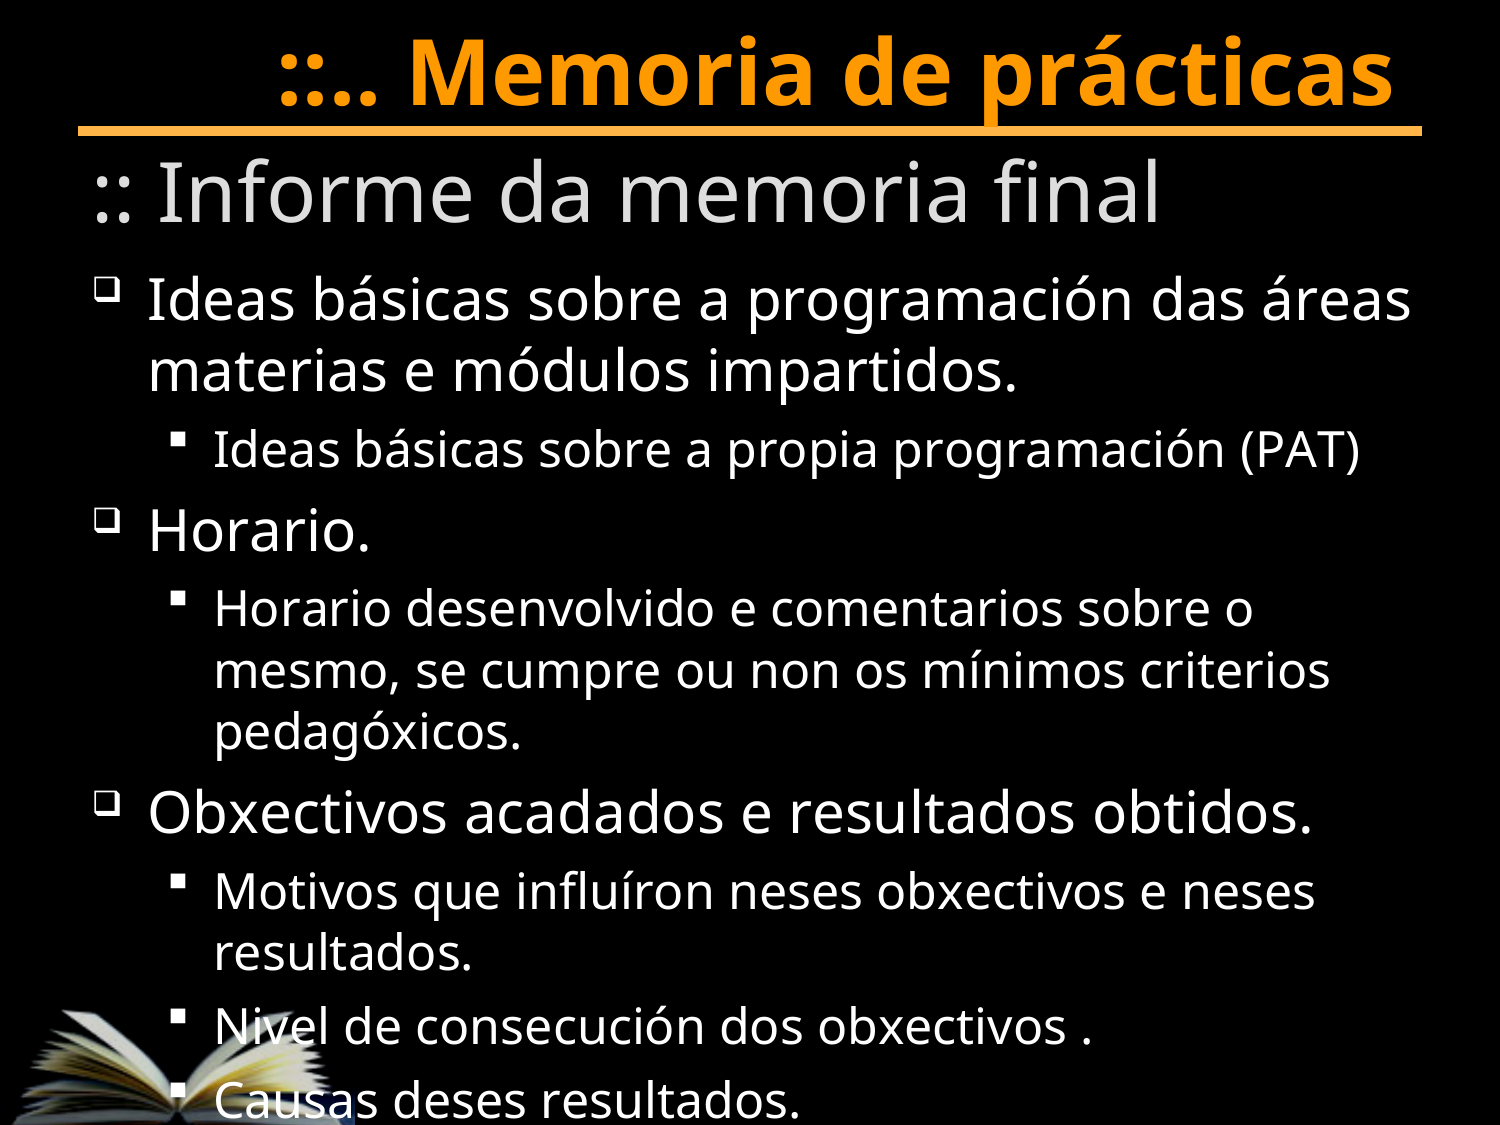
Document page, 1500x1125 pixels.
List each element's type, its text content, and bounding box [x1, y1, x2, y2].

picture [0, 787, 355, 1125]
list Ideas básicas sobre a programación das áreas materias e módulos impartidos. Ideas básicas sobre a propia programación (PAT)‏ Horario. Horario desenvolvido e comentarios sobre o mesmo, se cumpre ou non os mínimos criterios pedagóxicos. Obxectivos acadados e resultados obtidos. Motivos que influíron neses obxectivos e neses resultados. Nivel de consecución dos obxectivos . Causas deses resultados. [76, 255, 1459, 1047]
title :: Informe da memoria final [76, 132, 1427, 248]
